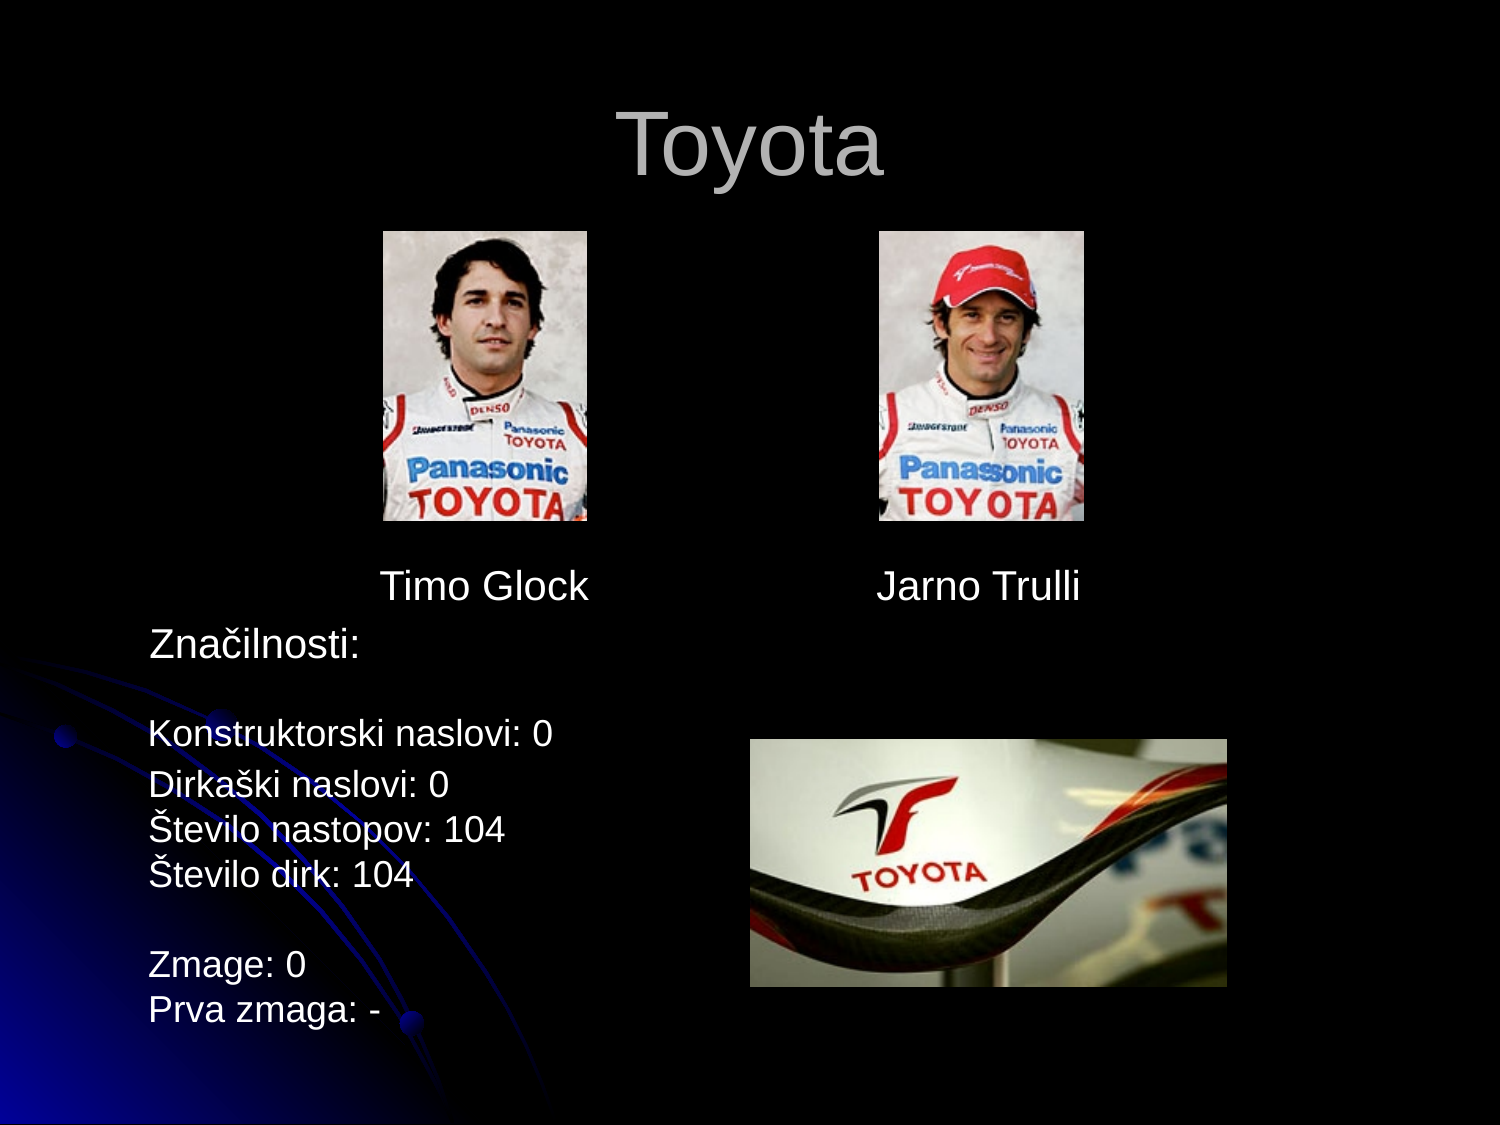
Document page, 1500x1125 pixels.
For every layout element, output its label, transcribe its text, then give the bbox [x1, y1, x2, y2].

title Toyota [75, 45, 1425, 233]
picture [383, 231, 587, 521]
picture [879, 231, 1084, 521]
picture [750, 739, 1227, 987]
list Timo Glock Jarno Trulli Značilnosti: Konstruktorski naslovi: 0 Dirkaški naslovi: 0 Število nastopov: 104 Število dirk: 104 Zmage: 0 Prva zmaga: - [76, 550, 1427, 935]
